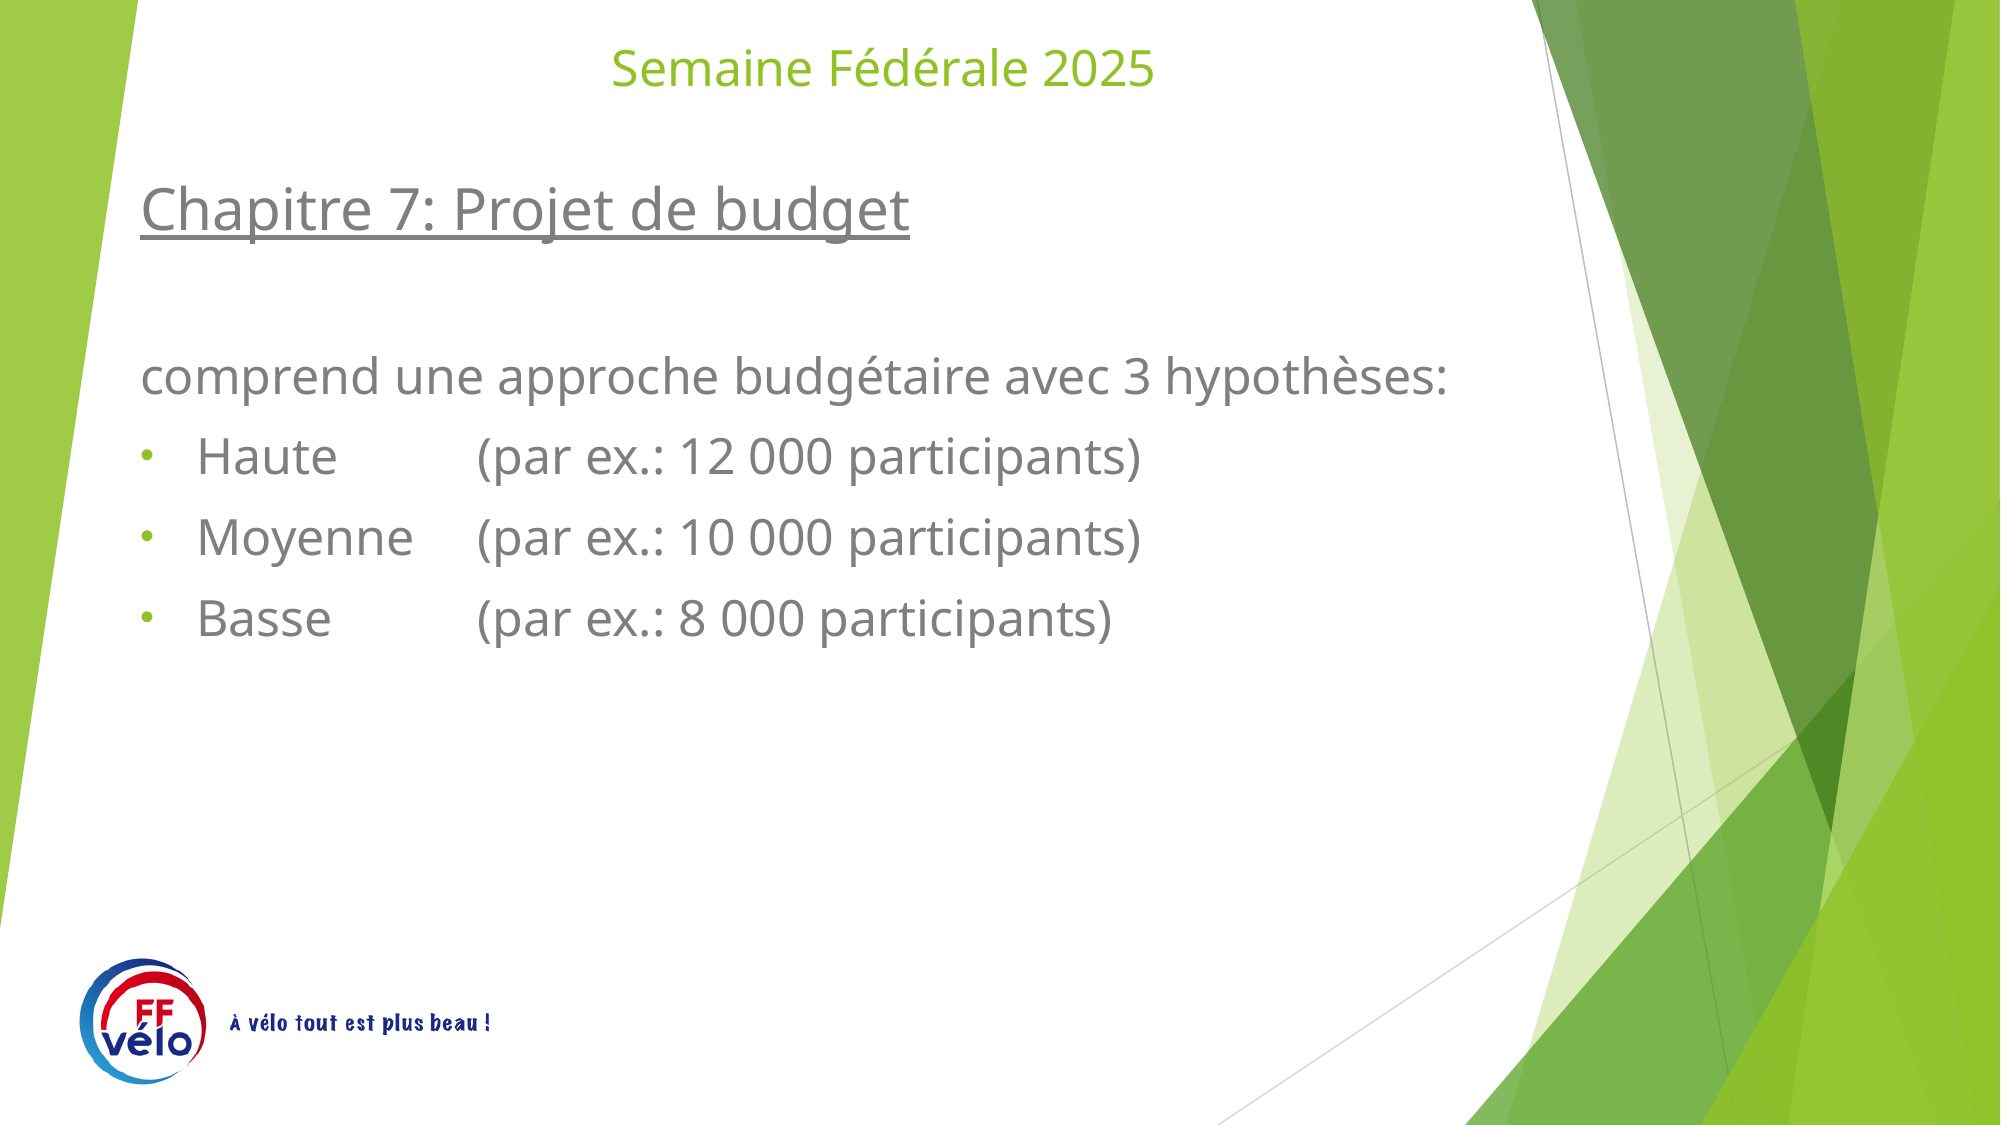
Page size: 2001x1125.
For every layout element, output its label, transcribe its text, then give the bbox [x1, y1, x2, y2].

subtitle Chapitre 7: Projet de budget comprend une approche budgétaire avec 3 hypothèses: Haute (par ex.: 12 000 participants) Moyenne (par ex.: 10 000 participants) Basse (par ex.: 8 000 participants) [125, 164, 1522, 961]
title Semaine Fédérale 2025 [247, 15, 1522, 105]
picture [78, 954, 504, 1088]
